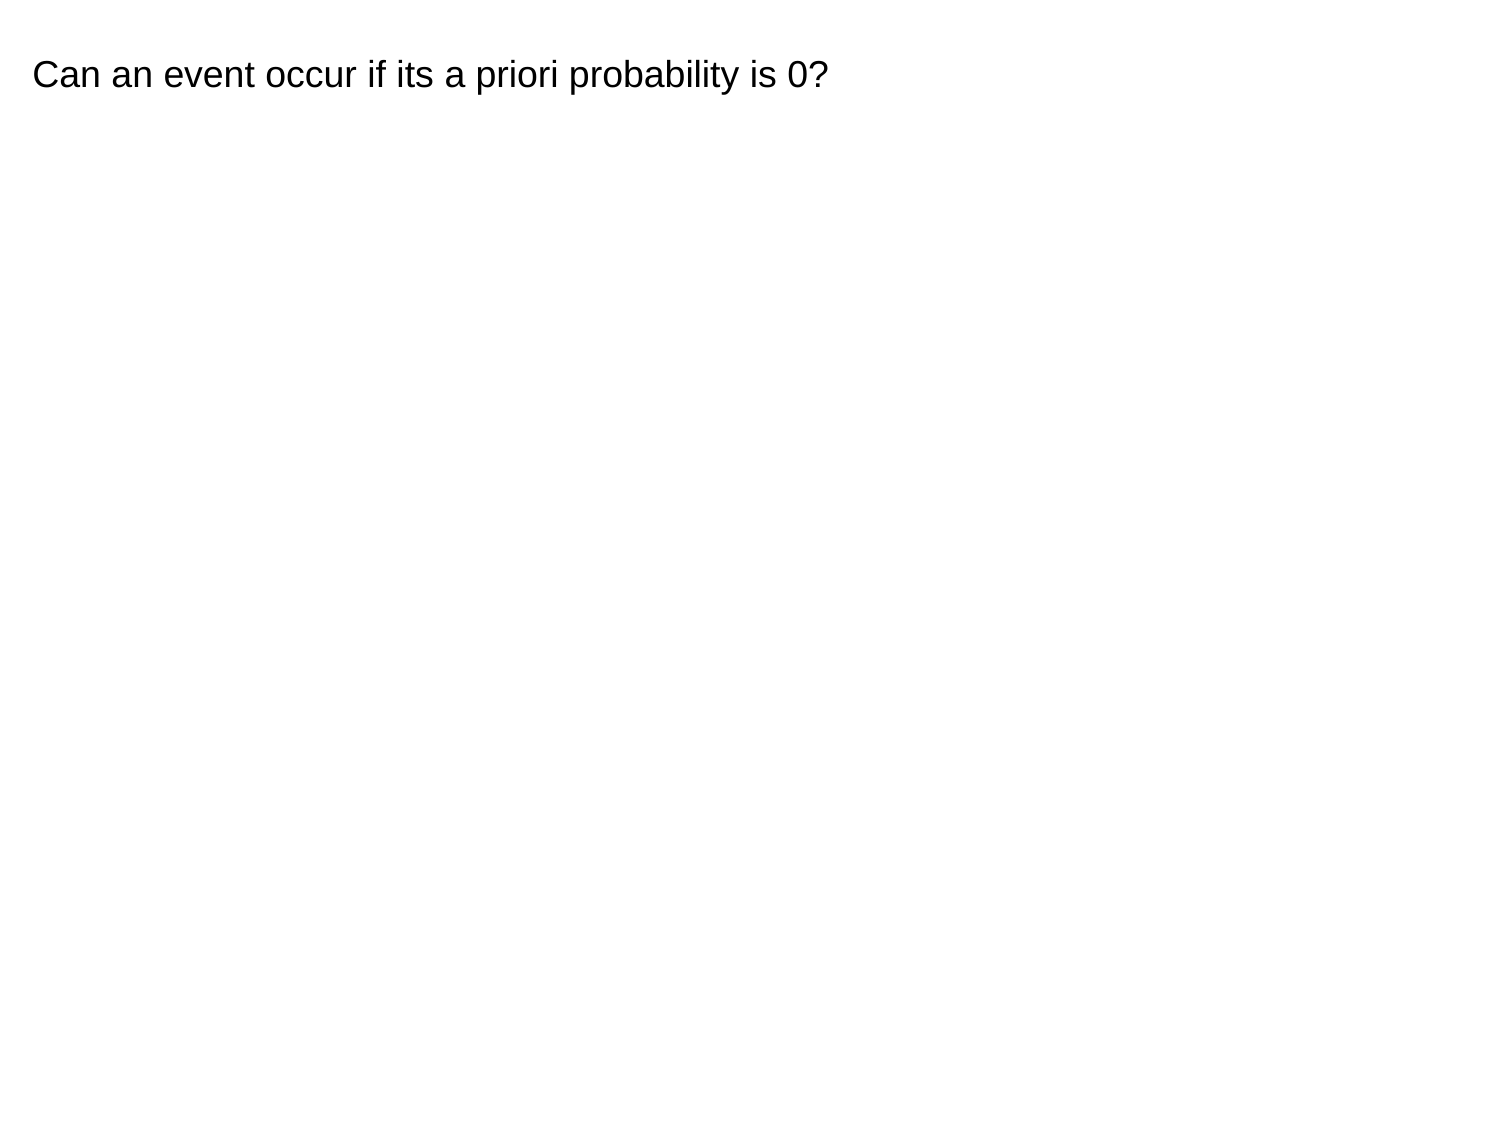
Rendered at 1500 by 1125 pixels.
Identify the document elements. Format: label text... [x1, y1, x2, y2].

text_box Can an event occur if its a priori probability is 0? [17, 42, 1459, 104]
